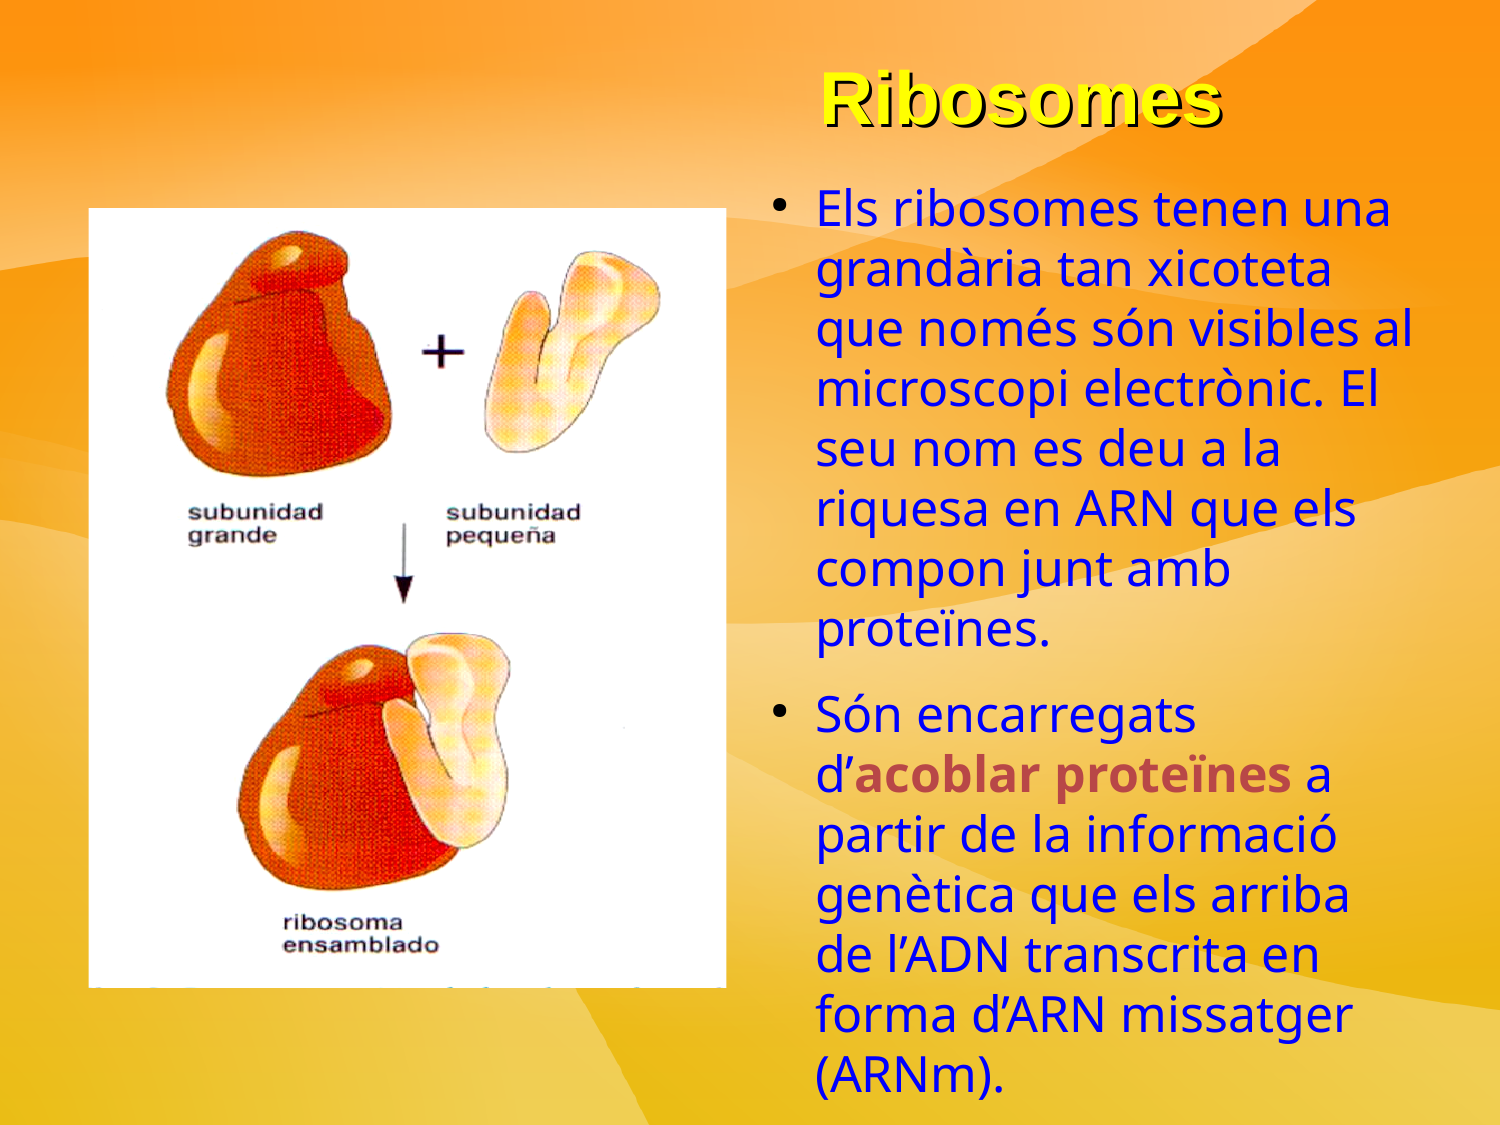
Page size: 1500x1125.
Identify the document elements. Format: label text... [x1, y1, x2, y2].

title Ribosomes [761, 23, 1282, 166]
list Els ribosomes tenen una grandària tan xicoteta que només són visibles al microscopi electrònic. El seu nom es deu a la riquesa en ARN que els compon junt amb proteïnes. Són encarregats d’acoblar proteïnes a partir de la informació genètica que els arriba de l’ADN transcrita en forma d’ARN missatger (ARNm). [726, 168, 1436, 1111]
picture [0, 0, 1500, 1125]
